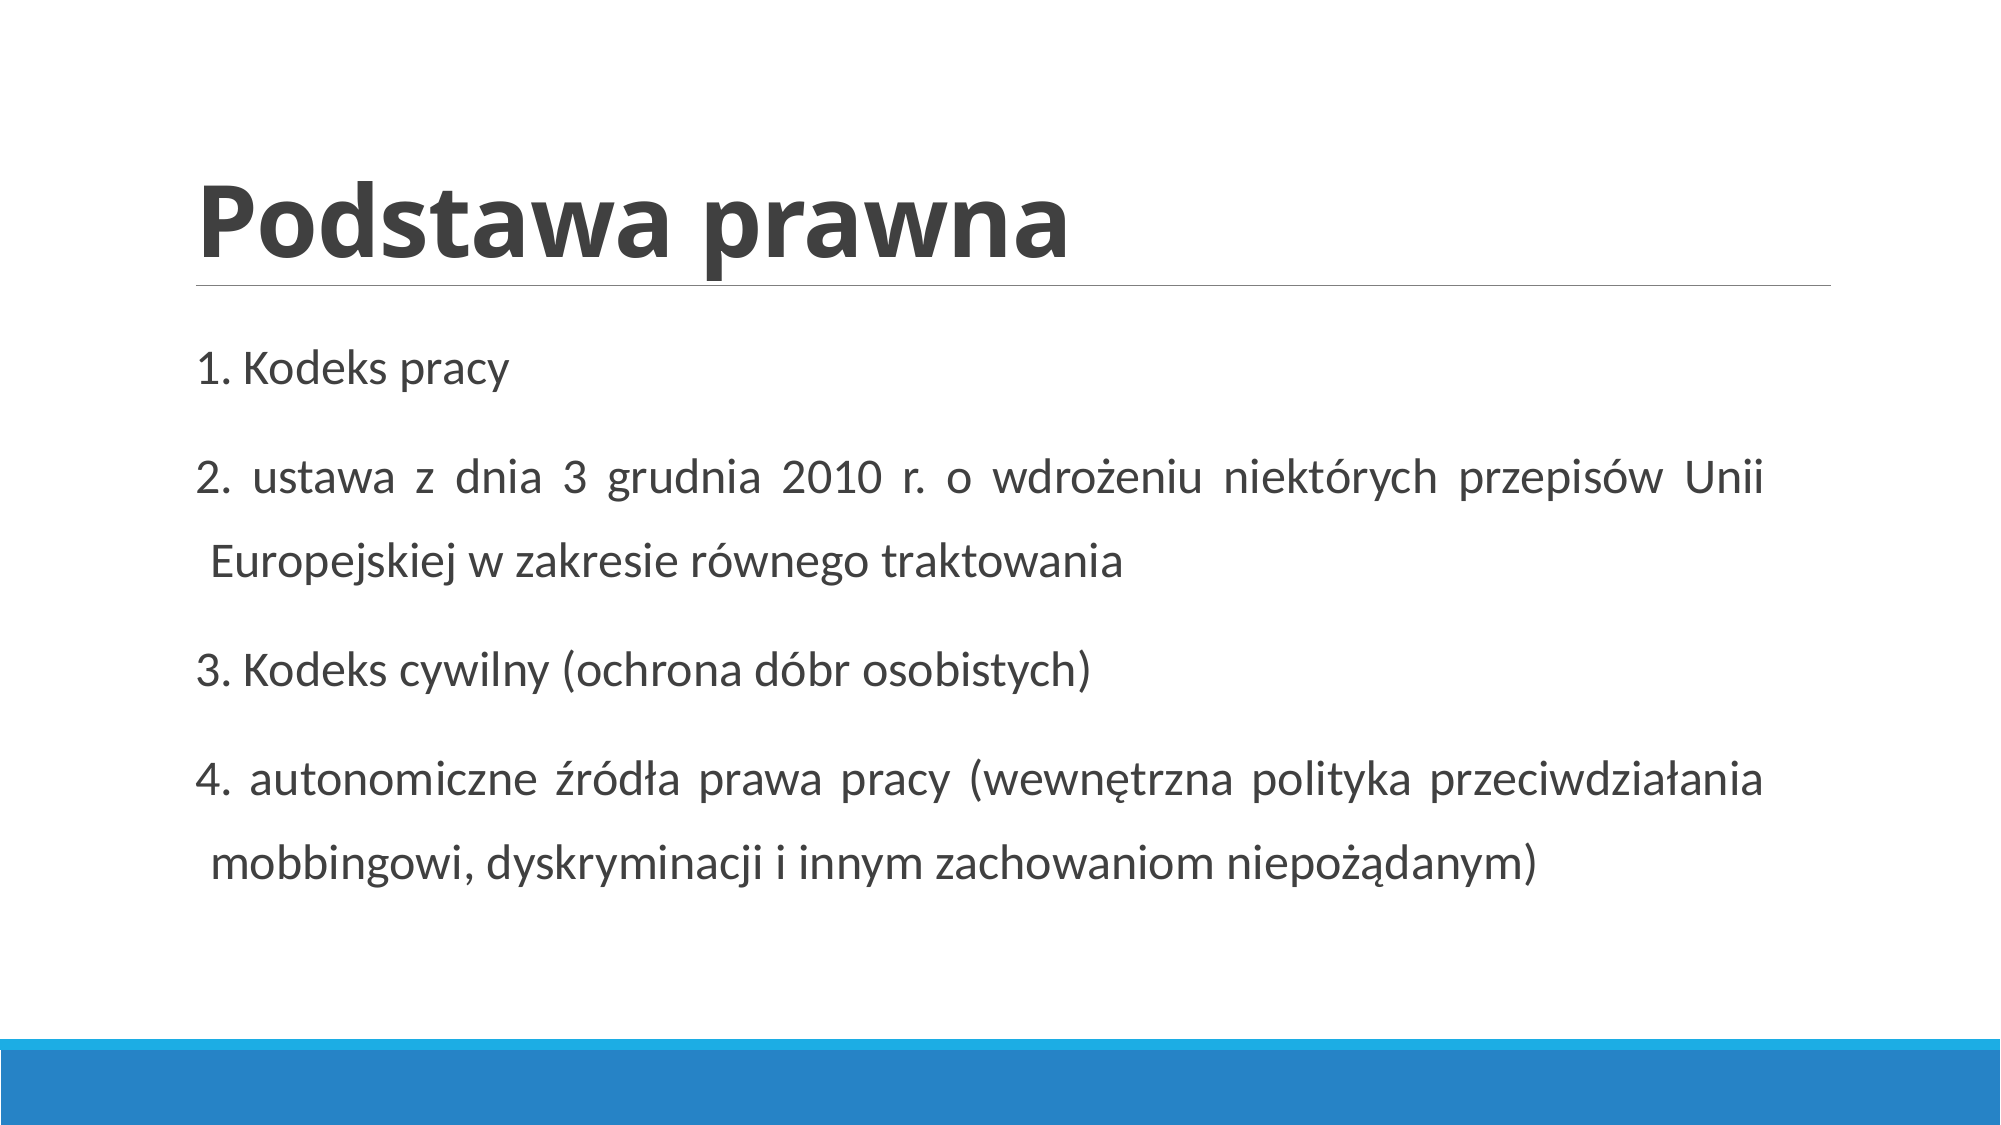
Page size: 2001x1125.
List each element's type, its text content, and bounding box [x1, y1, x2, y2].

list 1. Kodeks pracy 2. ustawa z dnia 3 grudnia 2010 r. o wdrożeniu niektórych przepisów Unii Europejskiej w zakresie równego traktowania 3. Kodeks cywilny (ochrona dóbr osobistych) 4. autonomiczne źródła prawa pracy (wewnętrzna polityka przeciwdziałania mobbingowi, dyskryminacji i innym zachowaniom niepożądanym) [180, 302, 1831, 963]
title Podstawa prawna [180, 47, 1831, 286]
